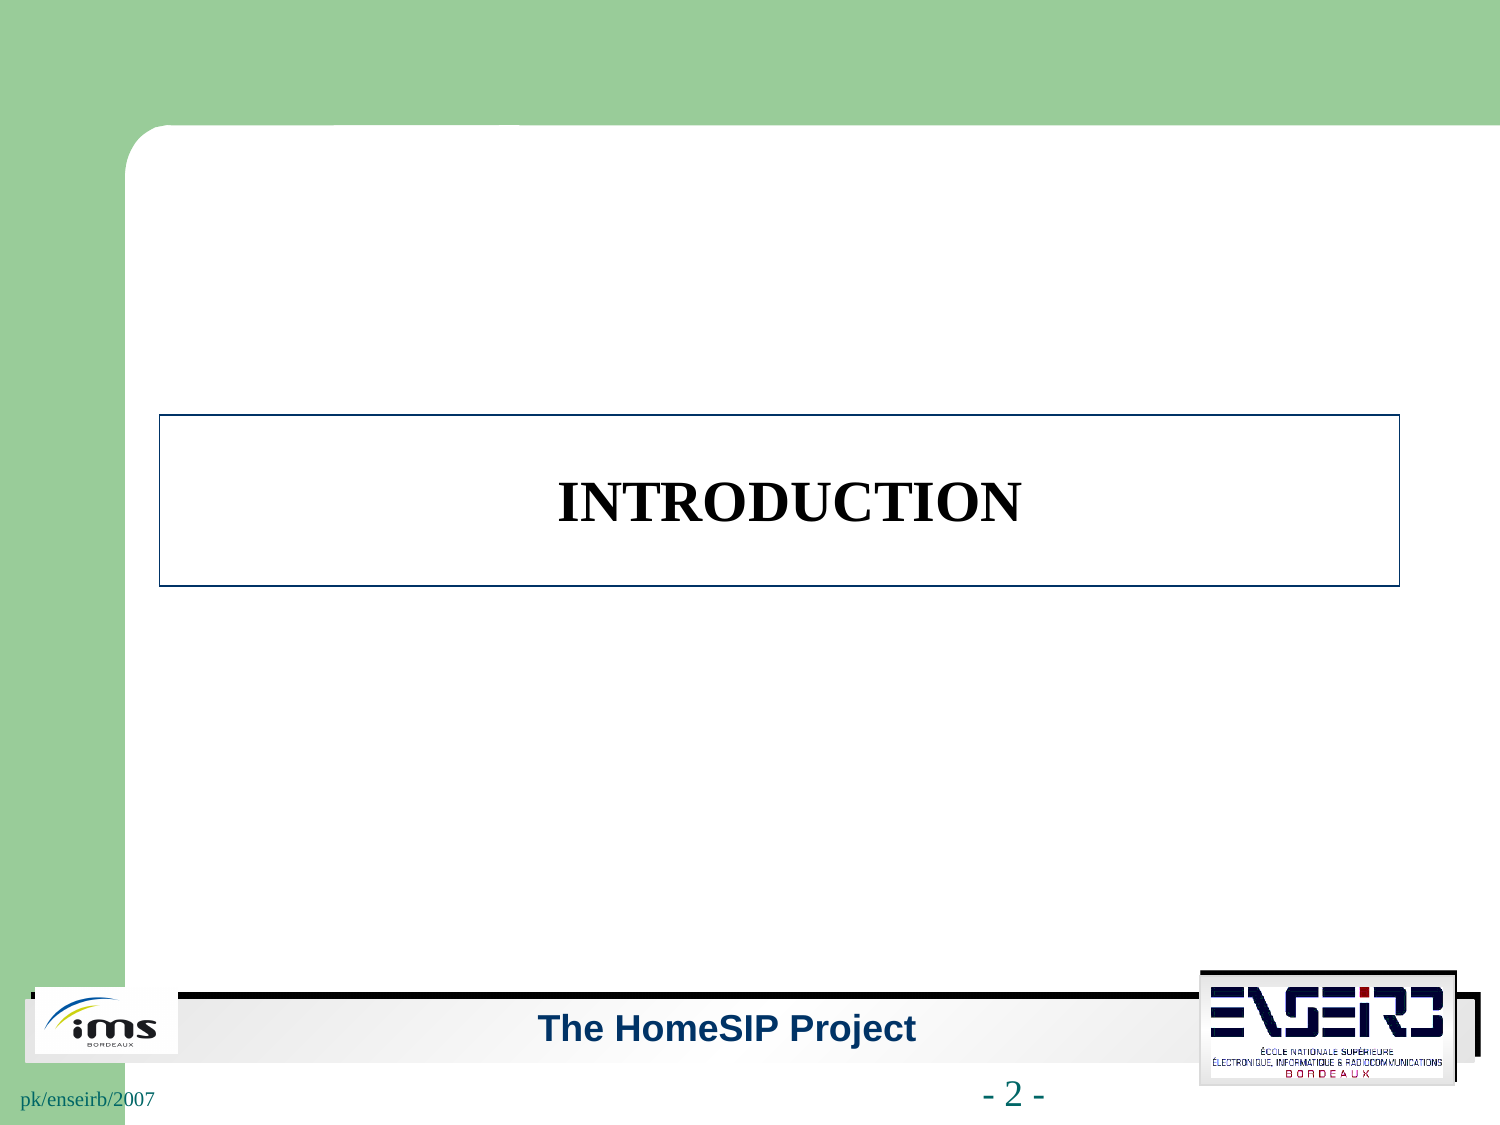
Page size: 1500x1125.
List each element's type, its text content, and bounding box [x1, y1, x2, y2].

list INTRODUCTION [160, 461, 1399, 585]
list INTRODUCTION [159, 461, 1422, 596]
picture [35, 987, 178, 1054]
picture [1211, 987, 1443, 1078]
